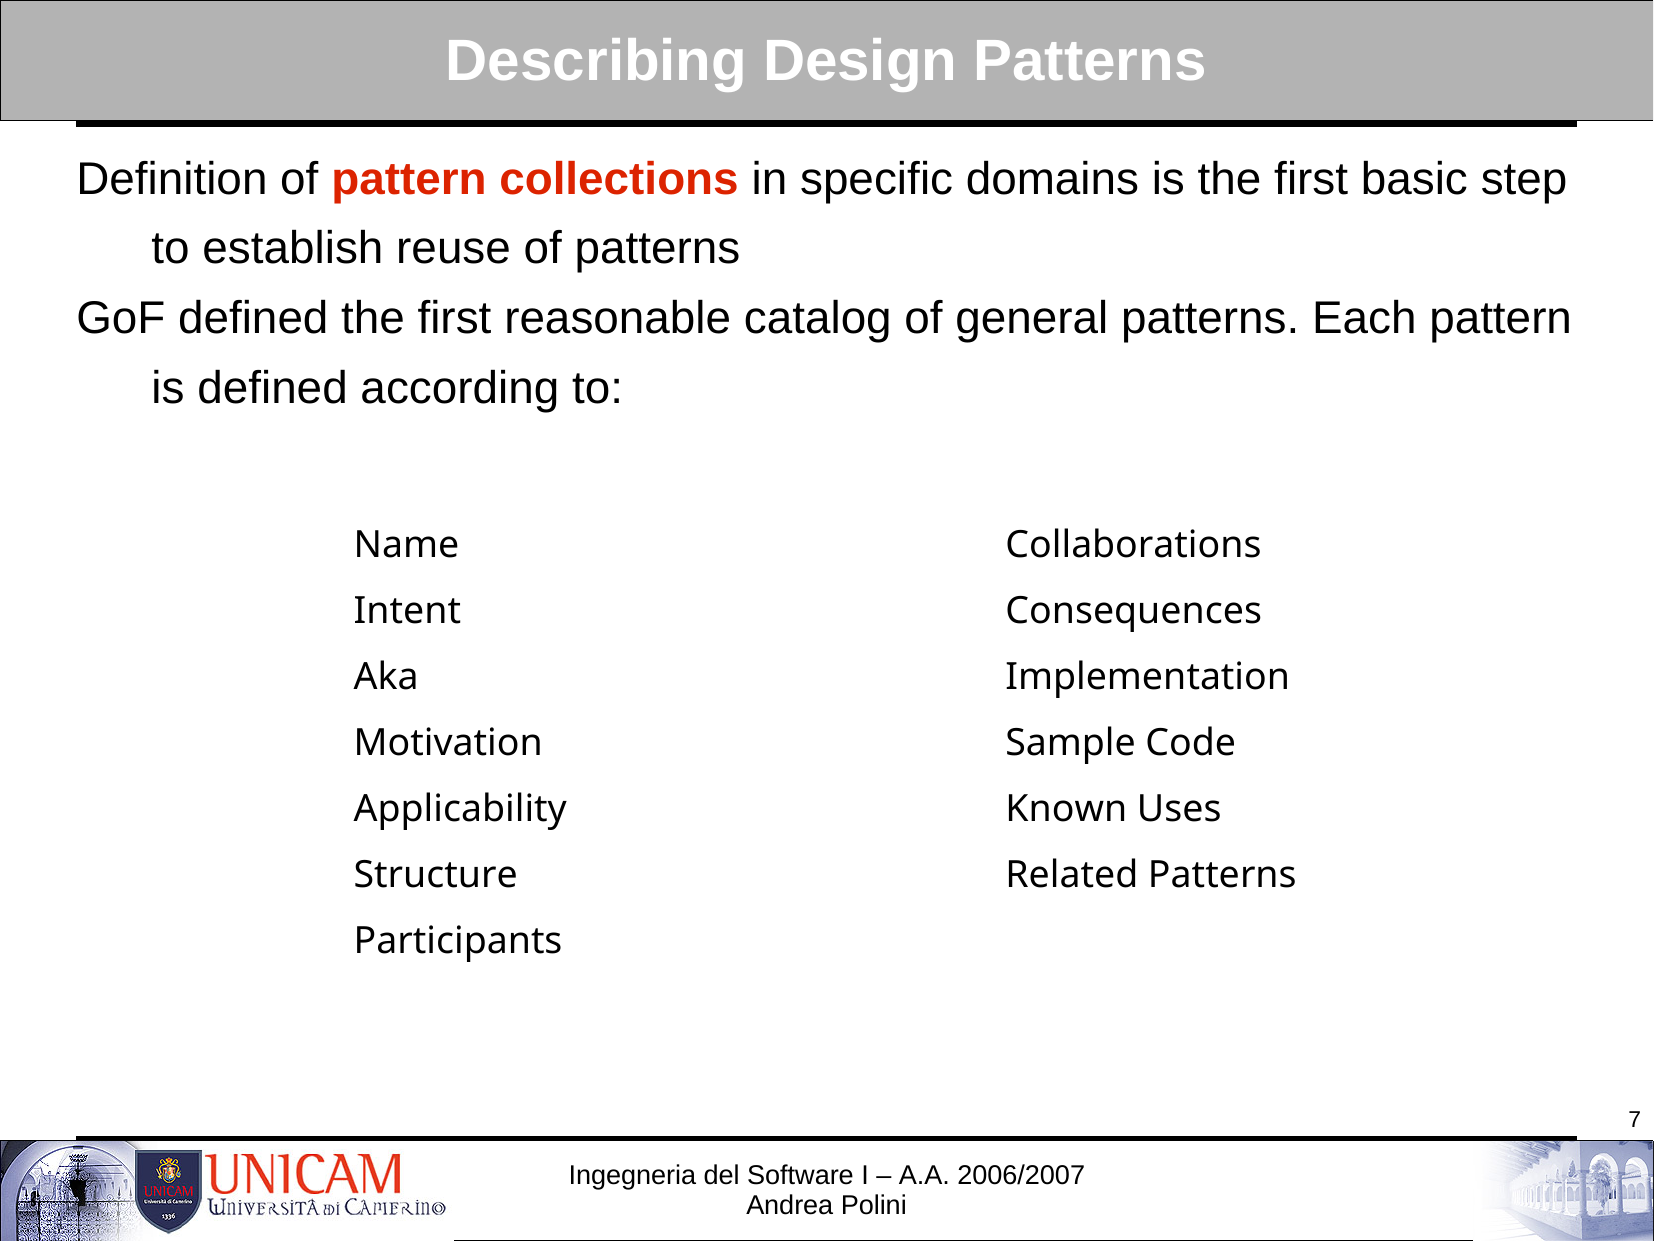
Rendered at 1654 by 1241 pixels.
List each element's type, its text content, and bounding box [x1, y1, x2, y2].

text_box Name Intent Aka Motivation Applicability Structure Participants [293, 510, 626, 950]
text_box Collaborations Consequences Implementation Sample Code Known Uses Related Patterns [945, 510, 1360, 872]
list Definition of pattern collections in specific domains is the first basic step to establish reuse of patterns GoF defined the first reasonable catalog of general patterns. Each pattern is defined according to: [76, 152, 1577, 671]
picture [1473, 1141, 1654, 1241]
picture [0, 1141, 454, 1241]
title Describing Design Patterns [0, 0, 1653, 121]
